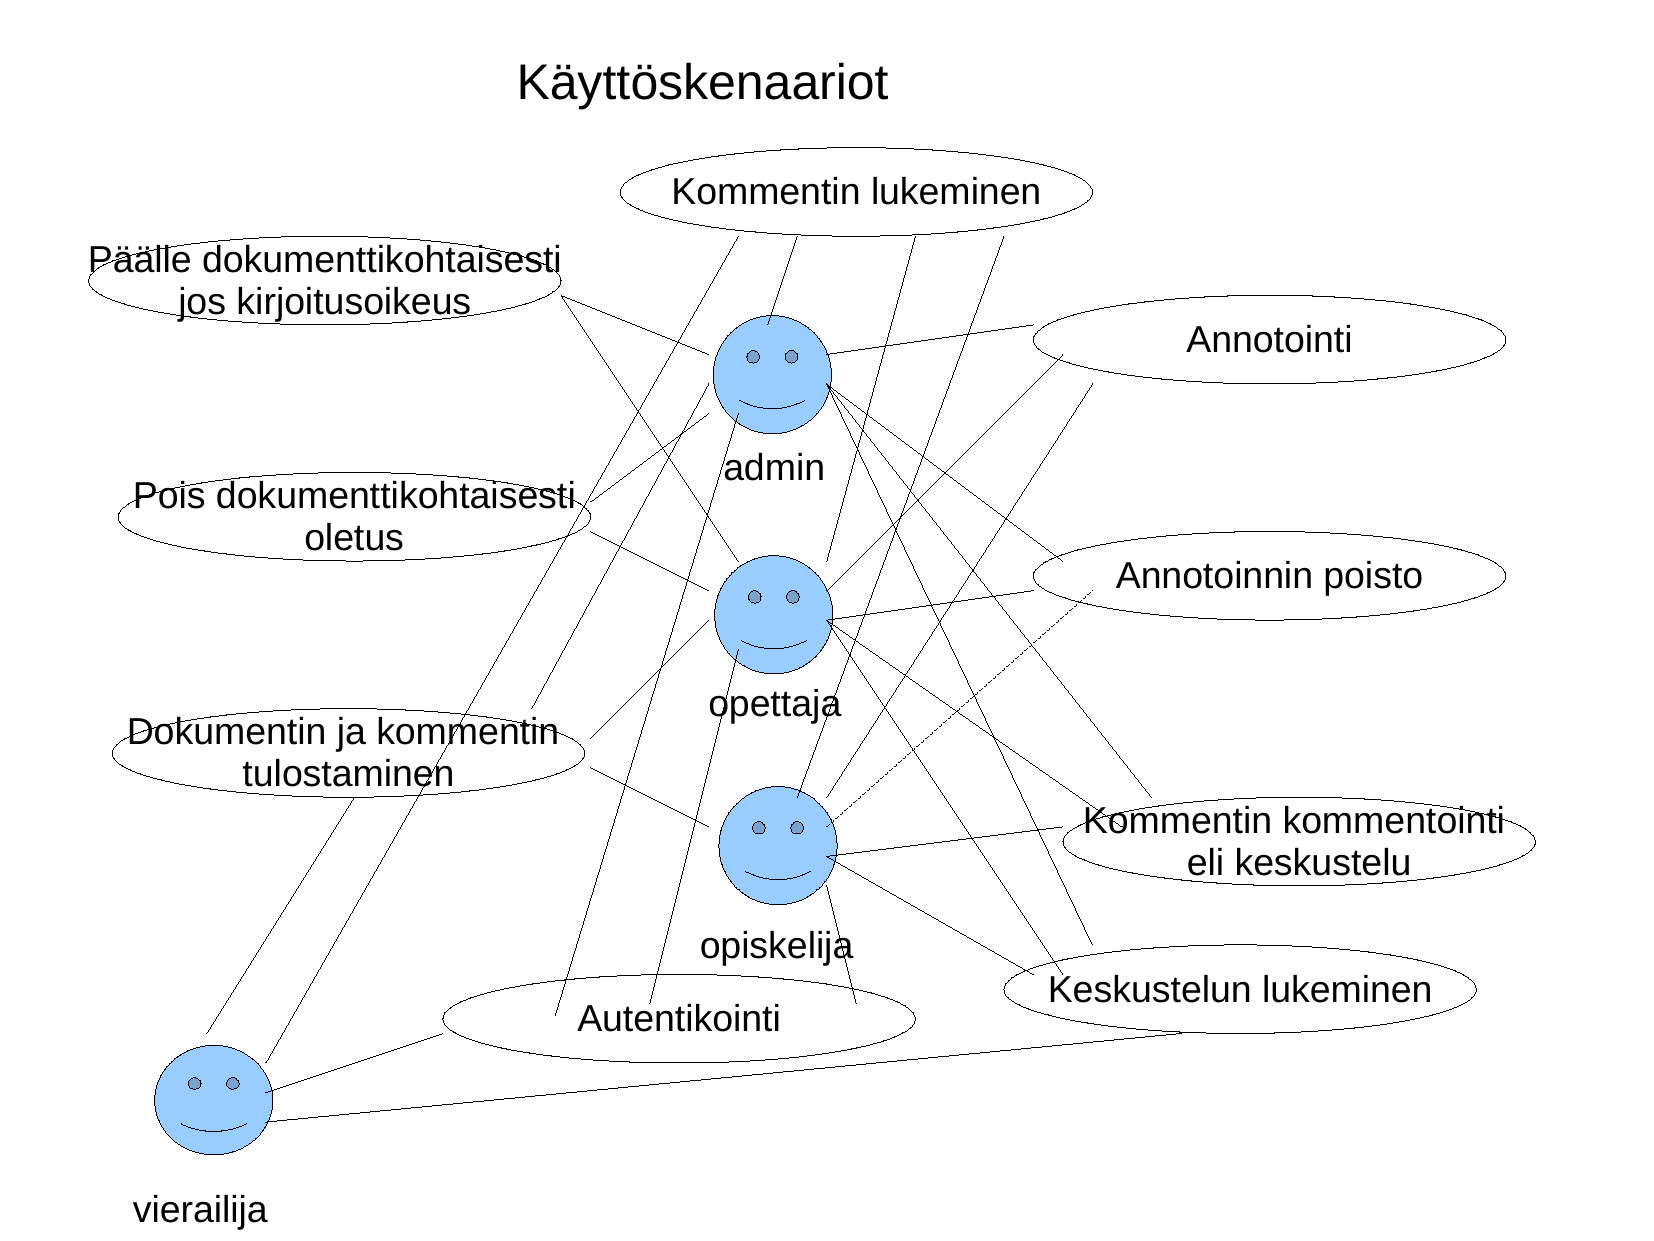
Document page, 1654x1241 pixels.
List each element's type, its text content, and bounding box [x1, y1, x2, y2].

text_box Pois dokumenttikohtaisesti oletus [118, 472, 591, 562]
text_box [154, 1045, 273, 1155]
text_box vierailija [118, 1181, 325, 1238]
text_box Päälle dokumenttikohtaisesti jos kirjoitusoikeus [88, 236, 562, 325]
text_box Annotointi [1033, 295, 1506, 384]
text_box [713, 315, 832, 434]
text_box Kommentin lukeminen [620, 147, 1093, 237]
text_box Keskustelun lukeminen [1003, 944, 1477, 1034]
text_box opettaja [693, 675, 857, 733]
text_box Käyttöskenaariot [501, 47, 904, 118]
text_box Kommentin kommentointi eli keskustelu [1062, 797, 1536, 886]
text_box opiskelija [684, 917, 869, 975]
text_box Autentikointi [442, 974, 916, 1063]
text_box Dokumentin ja kommentin tulostaminen [112, 708, 585, 798]
text_box Annotoinnin poisto [1033, 531, 1506, 621]
text_box admin [708, 439, 857, 497]
text_box [718, 786, 838, 905]
text_box [714, 555, 833, 674]
